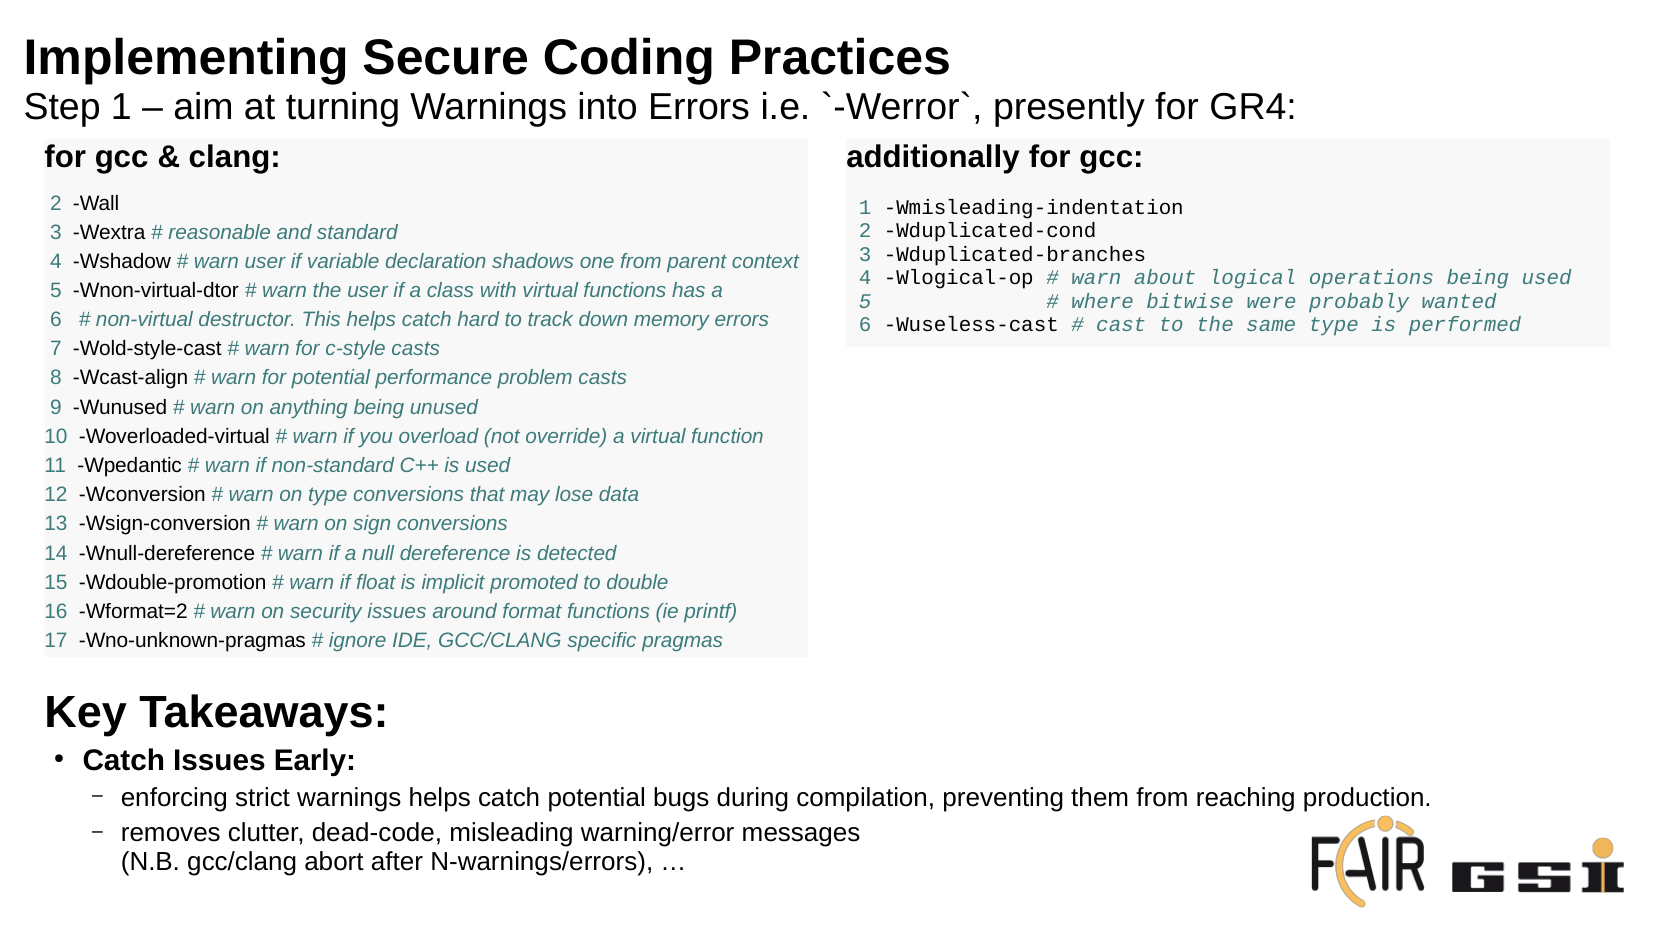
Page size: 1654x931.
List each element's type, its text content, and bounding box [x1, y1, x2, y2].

picture [1451, 836, 1626, 895]
list for gcc & clang: 2 -Wall 3 -Wextra # reasonable and standard 4 -Wshadow # warn user if variable declaration shadows one from parent context 5 -Wnon-virtual-dtor # warn the user if a class with virtual functions has a 6 # non-virtual destructor. This helps catch hard to track down memory errors 7 -Wold-style-cast # warn for c-style casts 8 -Wcast-align # warn for potential performance problem casts 9 -Wunused # warn on anything being unused 10 -Woverloaded-virtual # warn if you overload (not override) a virtual function 11 -Wpedantic # warn if non-standard C++ is used 12 -Wconversion # warn on type conversions that may lose data 13 -Wsign-conversion # warn on sign conversions 14 -Wnull-dereference # warn if a null dereference is detected 15 -Wdouble-promotion # warn if float is implicit promoted to double 16 -Wformat=2 # warn on security issues around format functions (ie printf) 17 -Wno-unknown-pragmas # ignore IDE, GCC/CLANG specific pragmas [44, 138, 808, 657]
list additionally for gcc: 1 -Wmisleading-indentation 2 -Wduplicated-cond 3 -Wduplicated-branches 4 -Wlogical-op # warn about logical operations being used 5 # where bitwise were probably wanted 6 -Wuseless-cast # cast to the same type is performed [846, 138, 1610, 347]
list Key Takeaways: Catch Issues Early: enforcing strict warnings helps catch potential bugs during compilation, preventing them from reaching production. removes clutter, dead-code, misleading warning/error messages (N.B. gcc/clang abort after N-warnings/errors), … [44, 686, 1610, 879]
title Implementing Secure Coding Practices Step 1 – aim at turning Warnings into Errors i.e. `-Werror`, presently for GR4: [23, 29, 1638, 128]
picture [1311, 879, 1426, 910]
